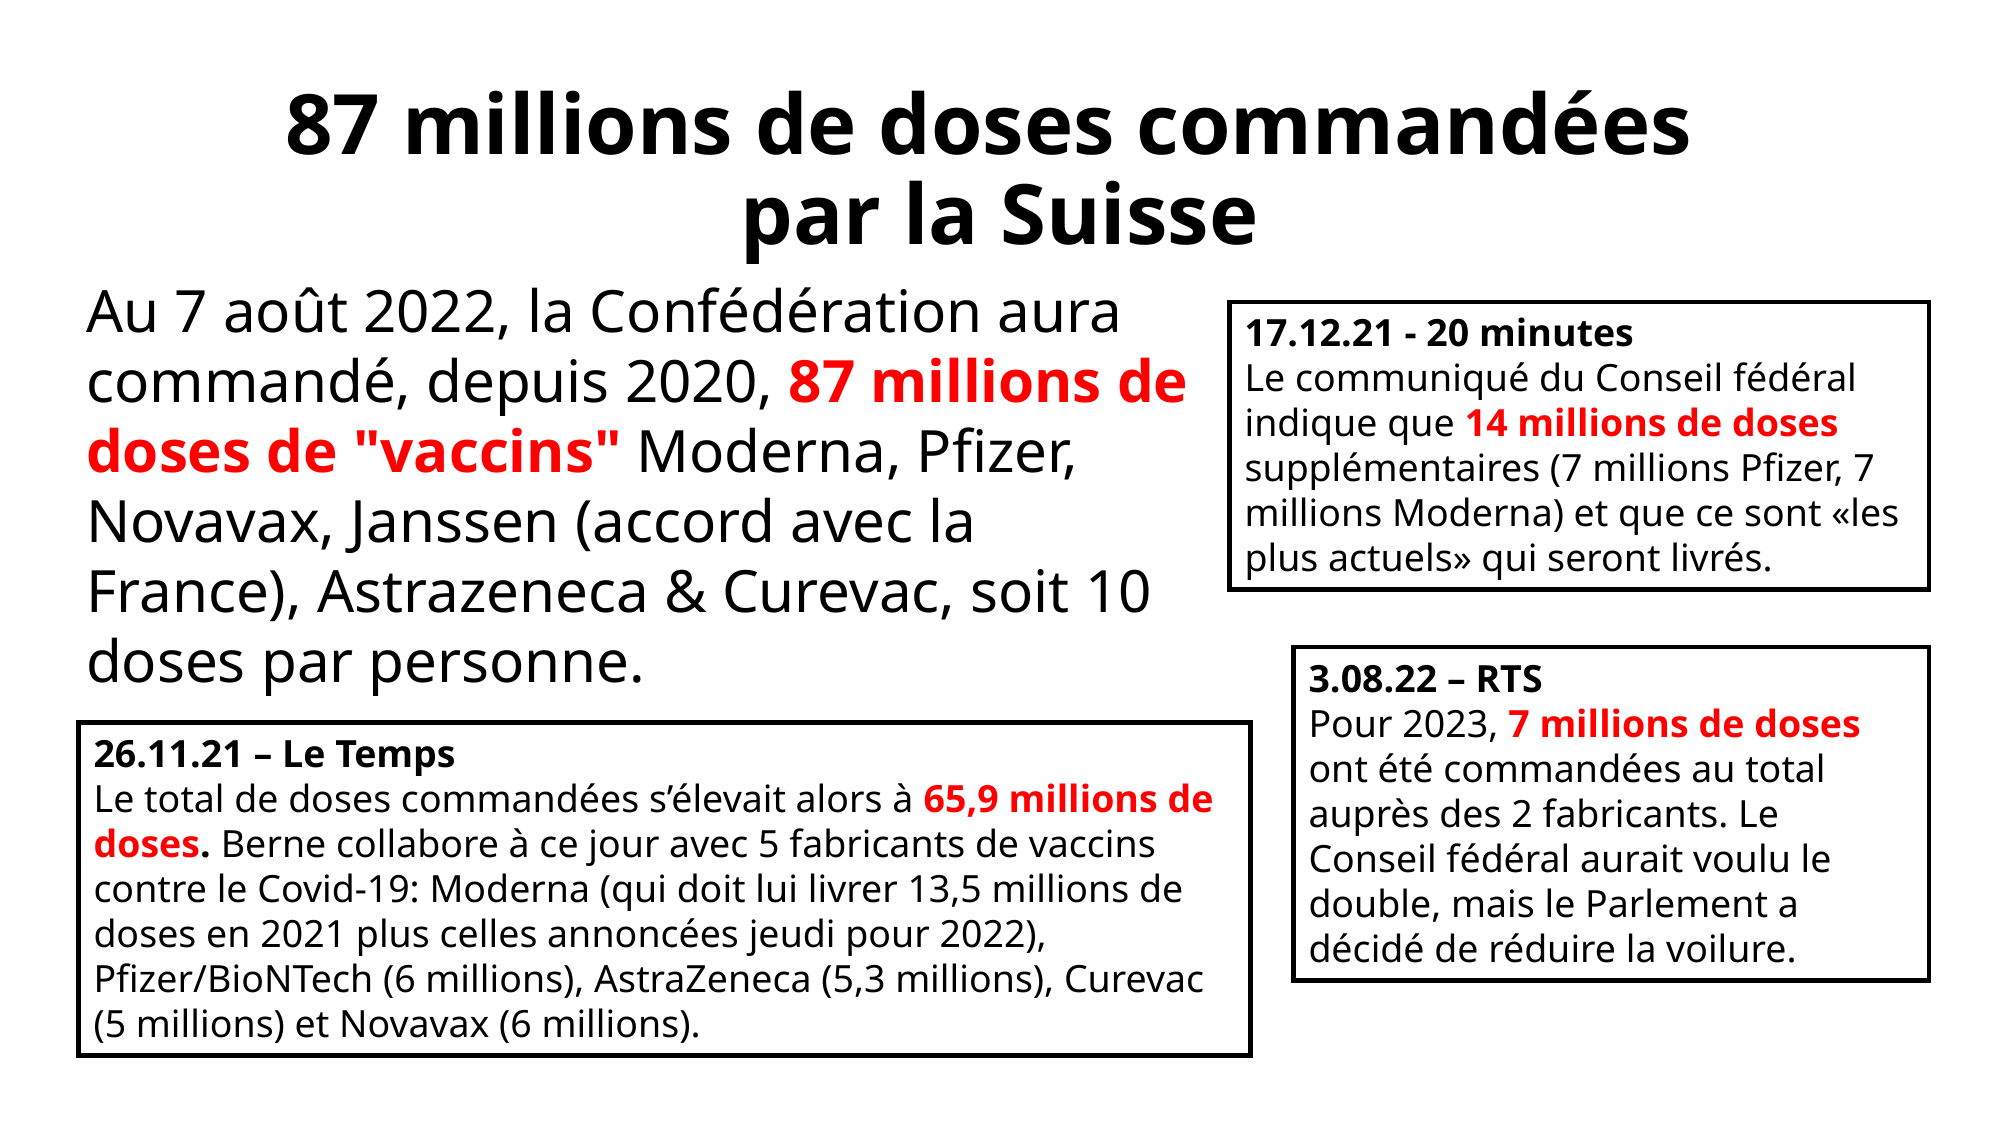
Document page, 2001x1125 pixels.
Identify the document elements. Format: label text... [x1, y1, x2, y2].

text_box Au 7 août 2022, la Confédération aura commandé, depuis 2020, 87 millions de doses de "vaccins" Moderna, Pfizer, Novavax, Janssen (accord avec la France), Astrazeneca & Curevac, soit 10 doses par personne. [71, 266, 1223, 706]
text_box 26.11.21 – Le Temps Le total de doses commandées s’élevait alors à 65,9 millions de doses. Berne collabore à ce jour avec 5 fabricants de vaccins contre le Covid-19: Moderna (qui doit lui livrer 13,5 millions de doses en 2021 plus celles annoncées jeudi pour 2022), Pfizer/BioNTech (6 millions), AstraZeneca (5,3 millions), Curevac (5 millions) et Novavax (6 millions). [78, 722, 1251, 1056]
text_box 3.08.22 – RTS Pour 2023, 7 millions de doses ont été commandées au total auprès des 2 fabricants. Le Conseil fédéral aurait voulu le double, mais le Parlement a décidé de réduire la voilure. [1293, 647, 1929, 981]
title 87 millions de doses commandées par la Suisse [189, 75, 1811, 268]
text_box 17.12.21 - 20 minutes Le communiqué du Conseil fédéral indique que 14 millions de doses supplémentaires (7 millions Pfizer, 7 millions Moderna) et que ce sont «les plus actuels» qui seront livrés. [1229, 301, 1929, 590]
